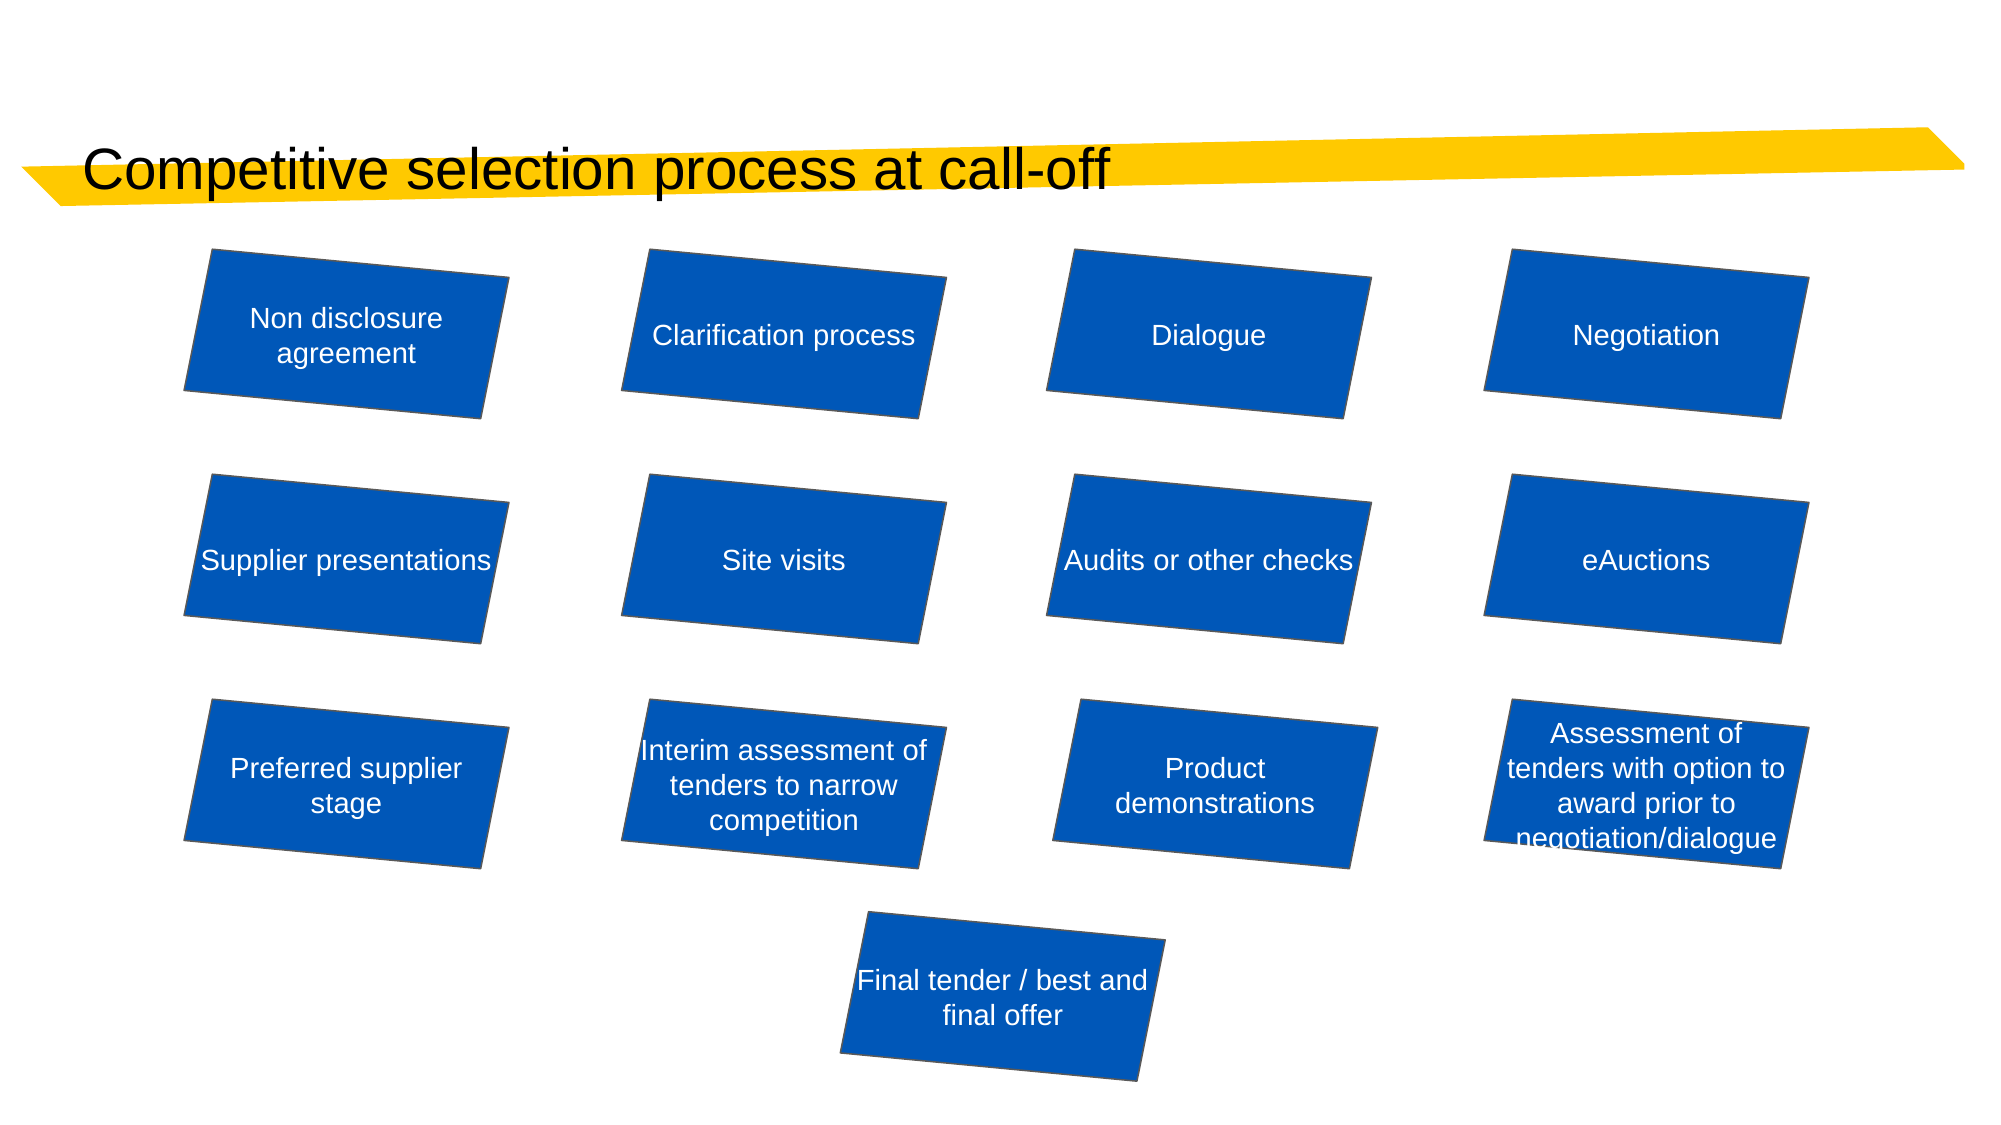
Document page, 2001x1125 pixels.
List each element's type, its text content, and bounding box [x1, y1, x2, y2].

text_box Assessment of tenders with option to award prior to negotiation/dialogue [1484, 699, 1809, 869]
text_box Audits or other checks [1046, 474, 1372, 644]
text_box Site visits [621, 474, 947, 644]
text_box Non disclosure agreement [184, 249, 509, 419]
text_box Final tender / best and final offer [840, 911, 1166, 1082]
text_box eAuctions [1484, 474, 1809, 644]
text_box Negotiation [1484, 249, 1809, 419]
text_box Dialogue [1046, 249, 1372, 419]
text_box Product demonstrations [1052, 699, 1378, 869]
text_box Preferred supplier stage [184, 699, 509, 869]
text_box Supplier presentations [184, 474, 509, 644]
text_box Competitive selection process at call-off [62, 111, 1634, 251]
text_box Interim assessment of tenders to narrow competition [621, 699, 947, 869]
text_box Clarification process [621, 249, 947, 419]
